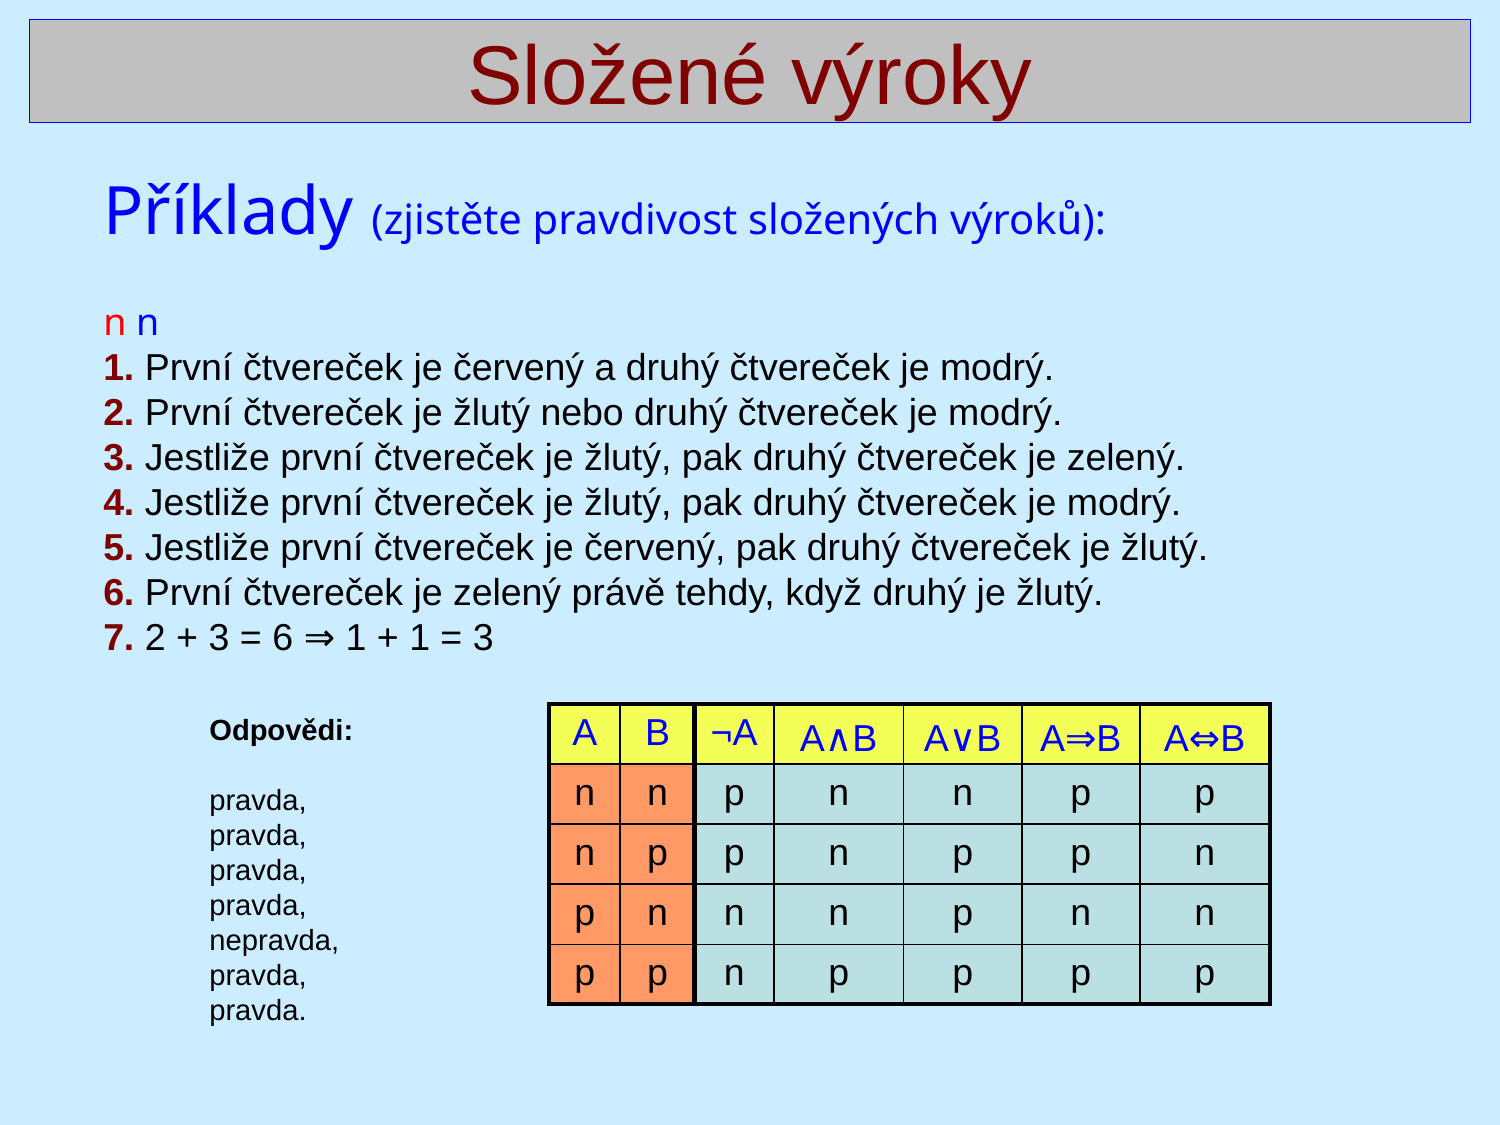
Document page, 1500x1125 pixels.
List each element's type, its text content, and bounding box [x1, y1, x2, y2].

table_cell p [904, 945, 1021, 1002]
table_header A⇔B [1141, 706, 1268, 763]
table_header A⇒B [1023, 706, 1139, 763]
table_header A [551, 706, 619, 763]
table_cell p [1141, 945, 1268, 1002]
table_cell p [697, 765, 773, 823]
title Složené výroky [29, 19, 1471, 123]
text_box Odpovědi: pravda, pravda, pravda, pravda, nepravda, pravda, pravda. [194, 704, 369, 1104]
table_cell n [621, 885, 692, 944]
table_cell n [621, 765, 692, 823]
table_cell n [1141, 825, 1268, 883]
table_header ¬A [697, 706, 773, 763]
table_cell p [1023, 825, 1139, 883]
table_cell n [904, 765, 1021, 823]
table_header B [621, 706, 692, 763]
table_cell p [551, 945, 619, 1002]
table_cell p [904, 885, 1021, 944]
table_cell p [1141, 765, 1268, 823]
table_cell p [904, 825, 1021, 883]
table_cell n [697, 885, 773, 944]
table_header A∨B [904, 706, 1021, 763]
table_cell n [551, 825, 619, 883]
table_cell p [1023, 765, 1139, 823]
table_cell p [775, 945, 903, 1002]
table_header A∧B [775, 706, 903, 763]
table_cell n [551, 765, 619, 823]
table_cell n [697, 945, 773, 1002]
table_cell p [1023, 945, 1139, 1002]
table_cell n [1023, 885, 1139, 944]
table_cell p [621, 945, 692, 1002]
table_cell n [1141, 885, 1268, 944]
table_cell p [551, 885, 619, 944]
text_box Příklady (zjistěte pravdivost složených výroků): n n 1. První čtvereček je červený a druhý čtvereček je modrý. 2. První čtvereček je žlutý nebo druhý čtvereček je modrý. 3. Jestliže první čtvereček je žlutý, pak druhý čtvereček je zelený. 4. Jestliže první čtvereček je žlutý, pak druhý čtvereček je modrý. 5. Jestliže první čtvereček je červený, pak druhý čtvereček je žlutý. 6. První čtvereček je zelený právě tehdy, když druhý je žlutý. 7. 2 + 3 = 6 ⇒ 1 + 1 = 3 [88, 160, 1500, 711]
table_cell n [775, 765, 903, 823]
table_cell n [775, 885, 903, 944]
table_cell n [775, 825, 903, 883]
table_cell p [697, 825, 773, 883]
table_cell p [621, 825, 692, 883]
